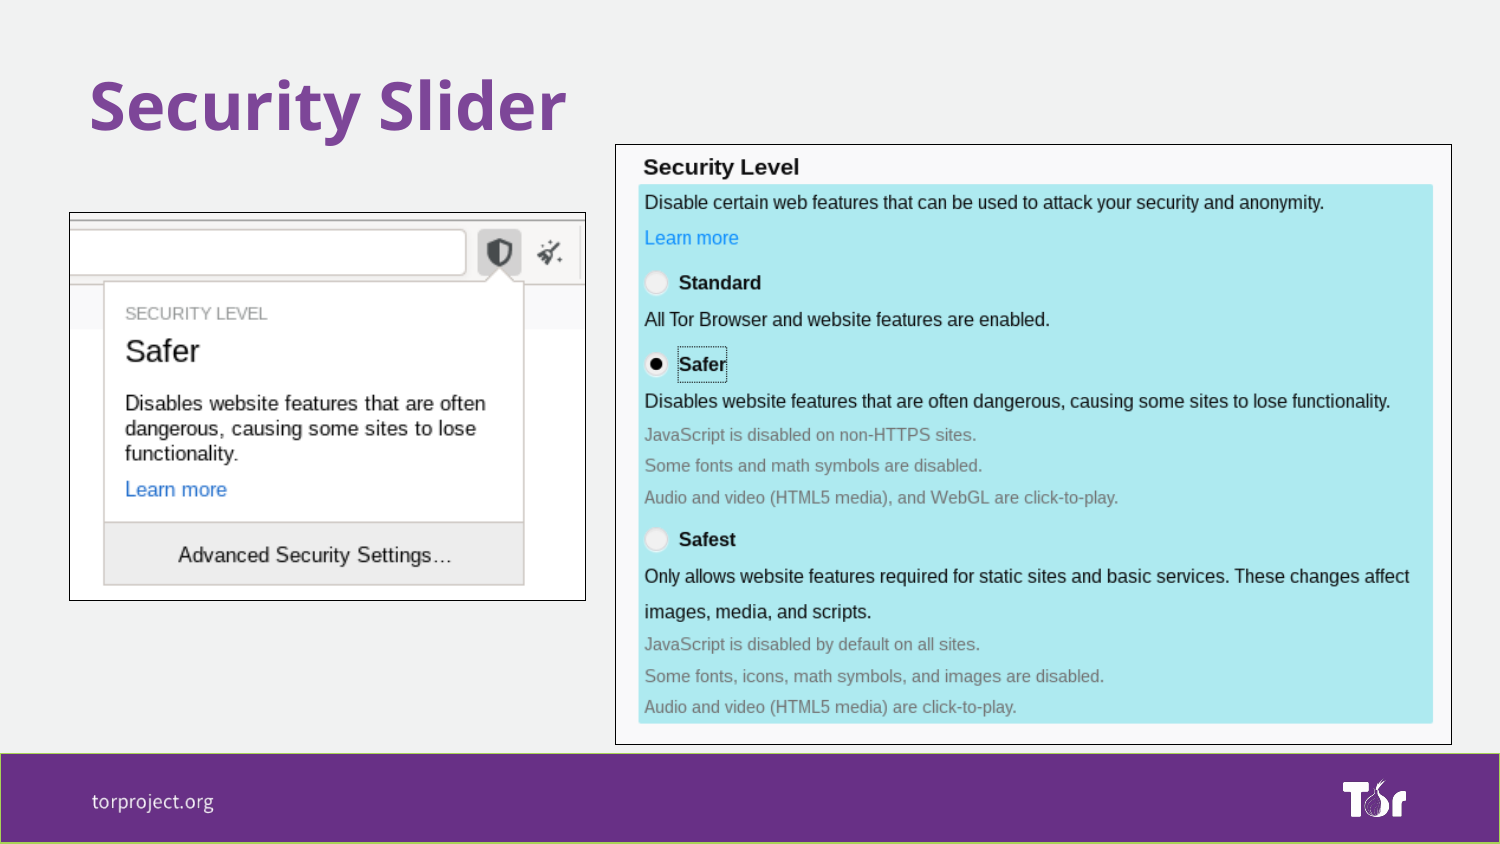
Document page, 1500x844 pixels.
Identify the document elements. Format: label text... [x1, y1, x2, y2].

picture [615, 144, 1452, 745]
picture [75, 780, 604, 821]
picture [1343, 778, 1406, 817]
text_box Security Slider [74, 33, 1425, 174]
picture [69, 212, 586, 601]
